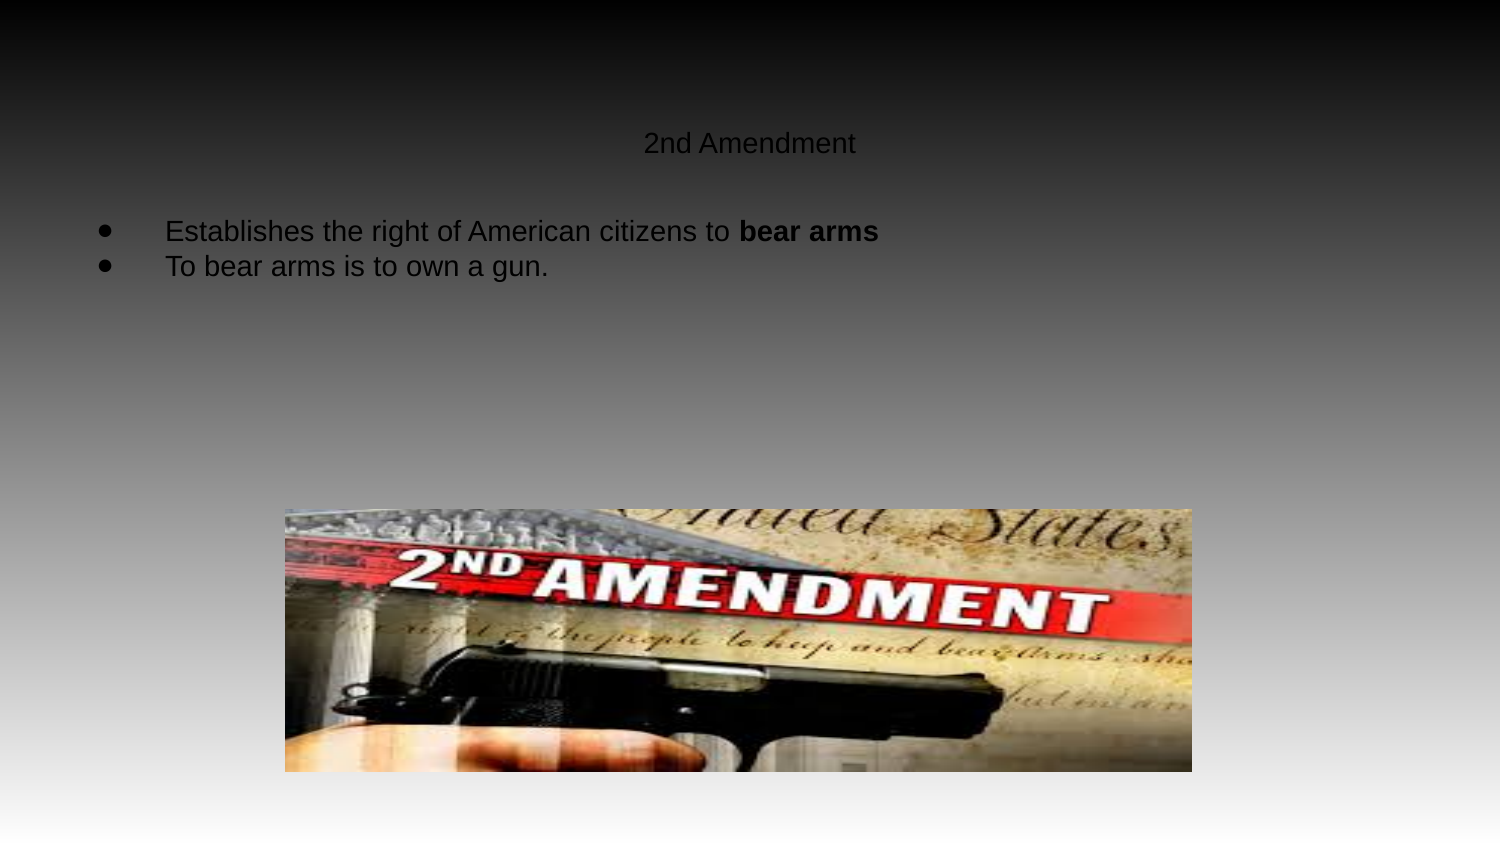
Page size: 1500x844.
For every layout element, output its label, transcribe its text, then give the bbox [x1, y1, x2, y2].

picture [285, 509, 1192, 772]
list Establishes the right of American citizens to bear arms To bear arms is to own a gun. [75, 196, 1425, 808]
title 2nd Amendment [75, 33, 1425, 175]
